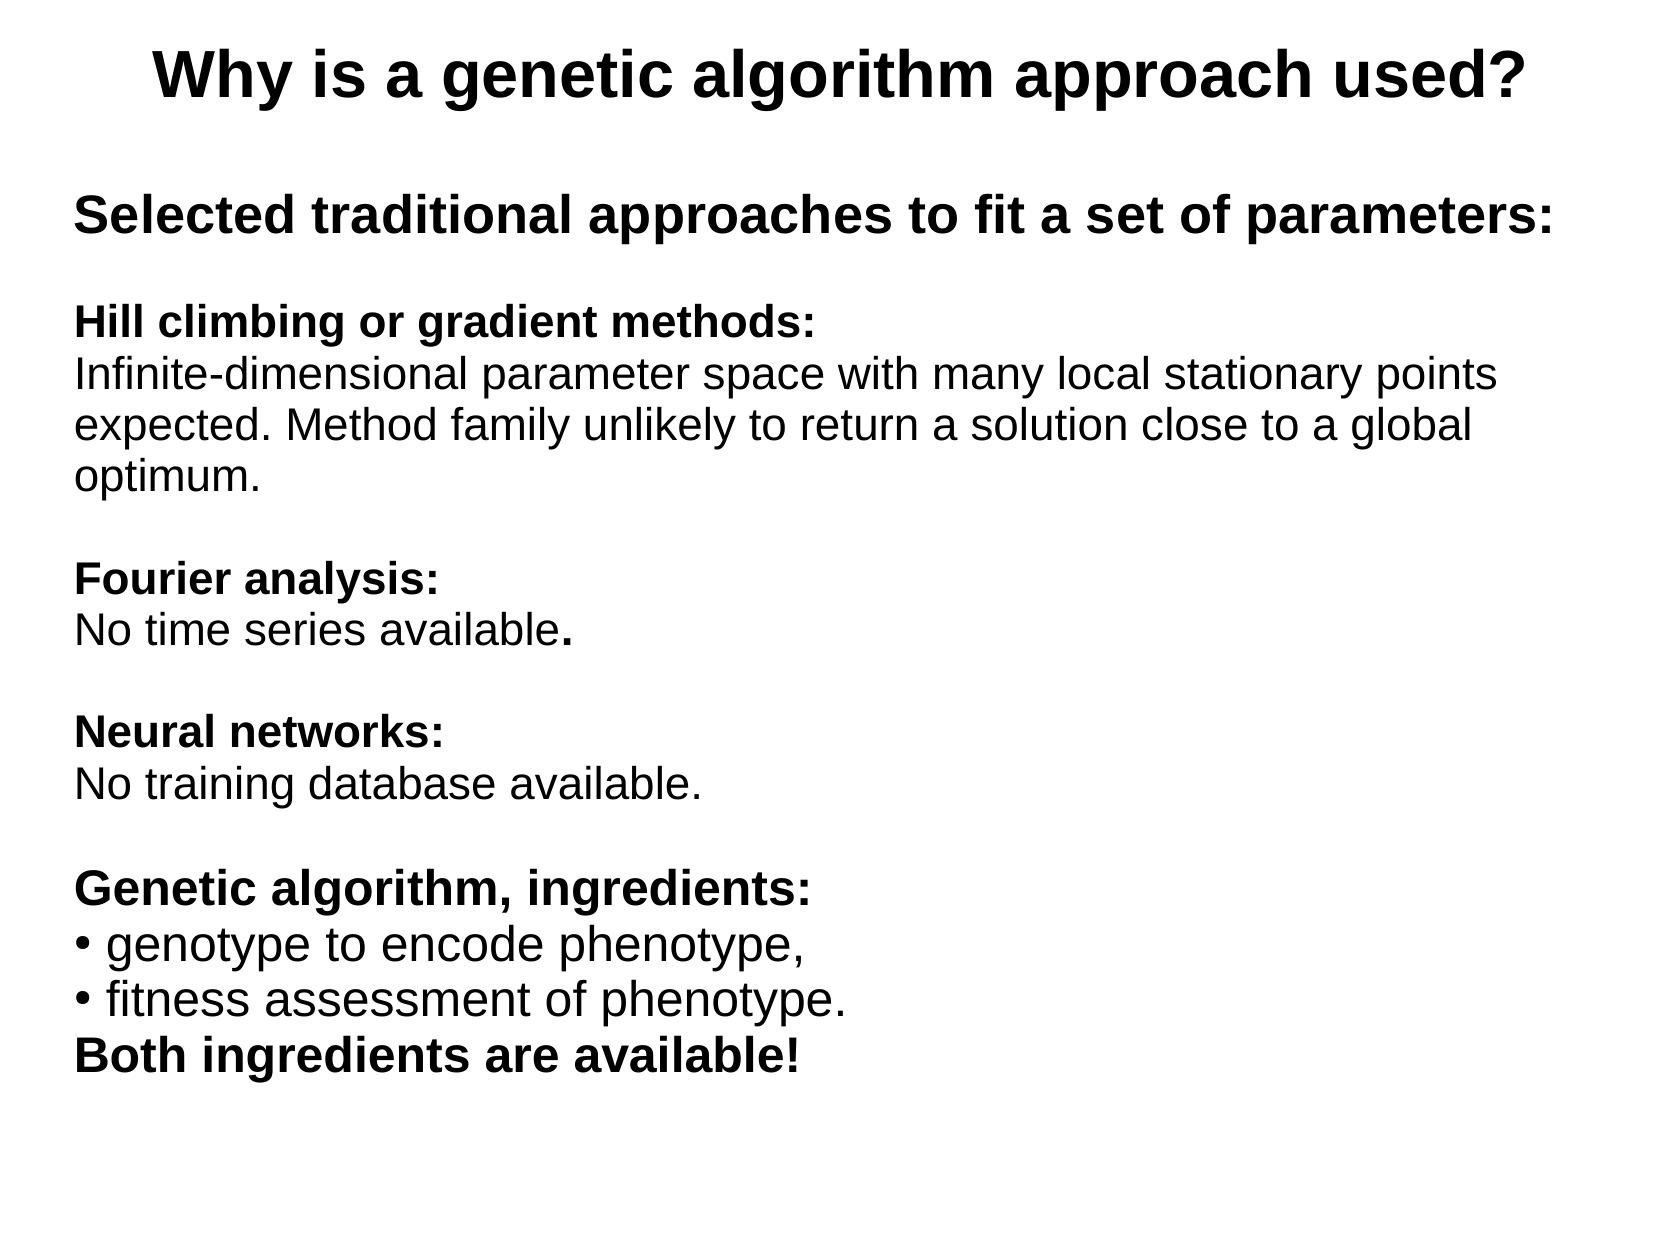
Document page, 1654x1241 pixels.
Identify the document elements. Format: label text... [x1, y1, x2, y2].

text_box Selected traditional approaches to fit a set of parameters: Hill climbing or gradient methods: Infinite-dimensional parameter space with many local stationary points expected. Method family unlikely to return a solution close to a global optimum. Fourier analysis: No time series available. Neural networks: No training database available. Genetic algorithm, ingredients: genotype to encode phenotype, fitness assessment of phenotype. Both ingredients are available! [59, 177, 1625, 1123]
text_box Why is a genetic algorithm approach used? [88, 29, 1595, 120]
